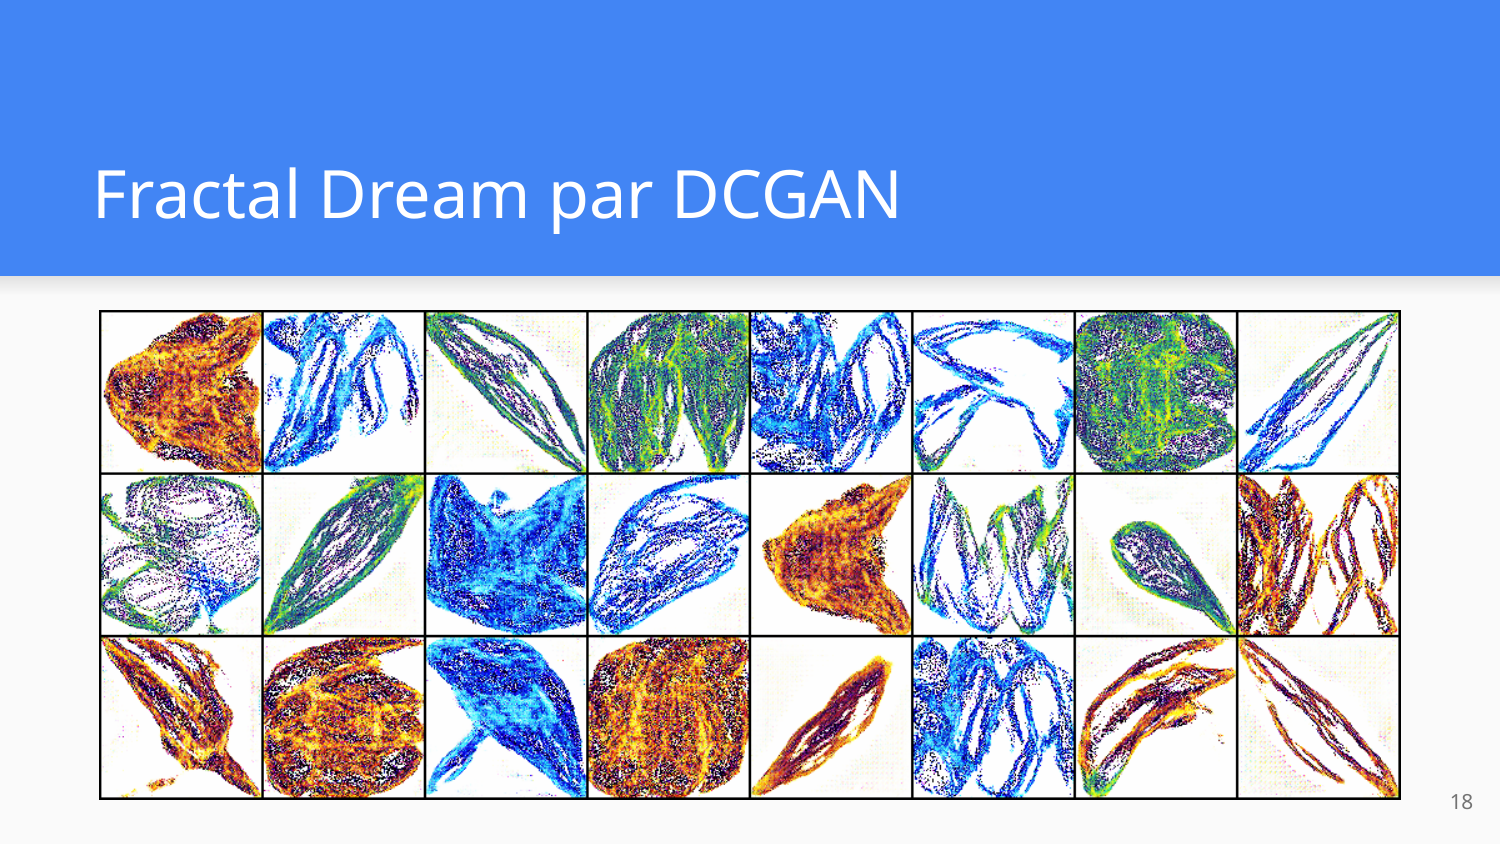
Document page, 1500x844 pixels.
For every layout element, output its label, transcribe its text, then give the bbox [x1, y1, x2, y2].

picture [99, 310, 1401, 800]
title Fractal Dream par DCGAN [77, 121, 1427, 248]
slide_number <number> [1398, 770, 1489, 835]
